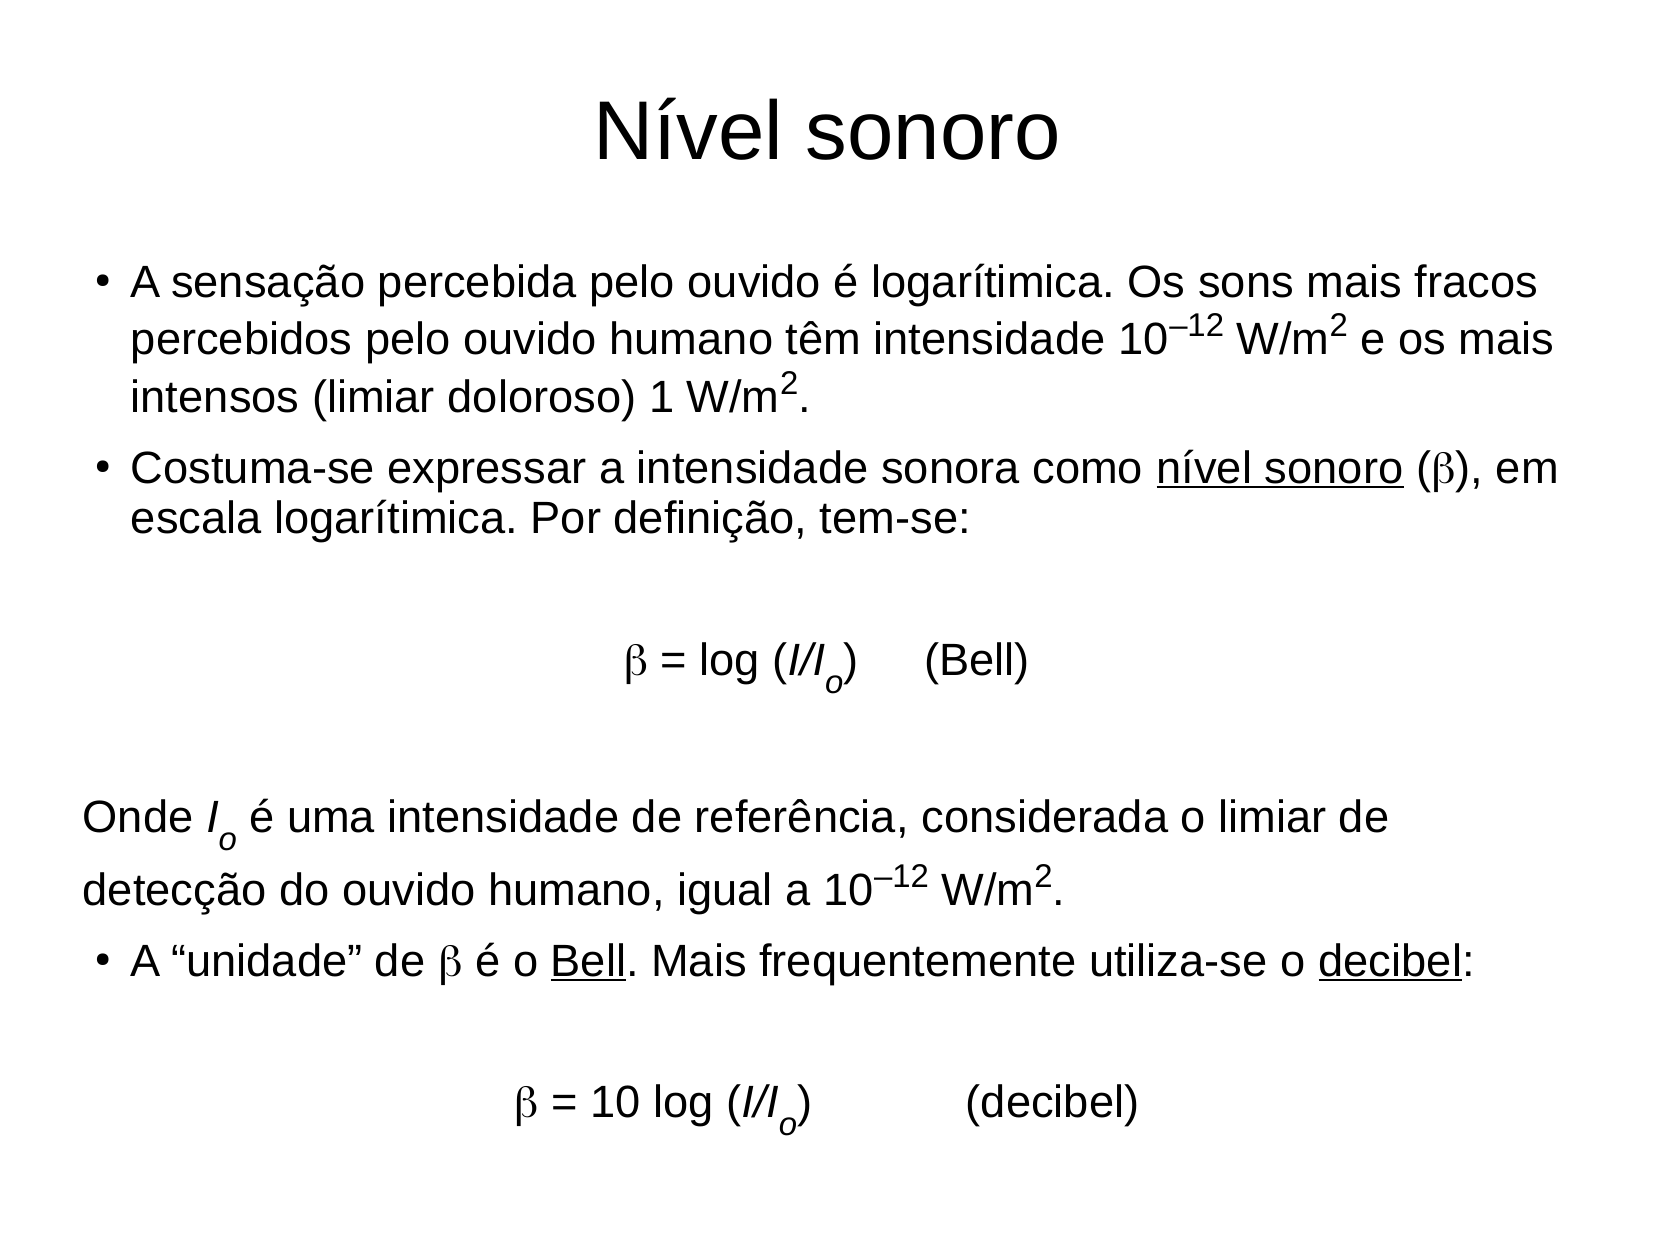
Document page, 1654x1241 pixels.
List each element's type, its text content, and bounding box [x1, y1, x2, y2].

title Nível sonoro [82, 49, 1571, 213]
list A sensação percebida pelo ouvido é logarítimica. Os sons mais fracos percebidos pelo ouvido humano têm intensidade 10–12 W/m2 e os mais intensos (limiar doloroso) 1 W/m2. Costuma-se expressar a intensidade sonora como nível sonoro (b), em escala logarítimica. Por definição, tem-se: b = log (I/Io) (Bell) Onde Io é uma intensidade de referência, considerada o limiar de detecção do ouvido humano, igual a 10–12 W/m2. A “unidade” de b é o Bell. Mais frequentemente utiliza-se o decibel: b = 10 log (I/Io) (decibel) [82, 256, 1571, 1146]
